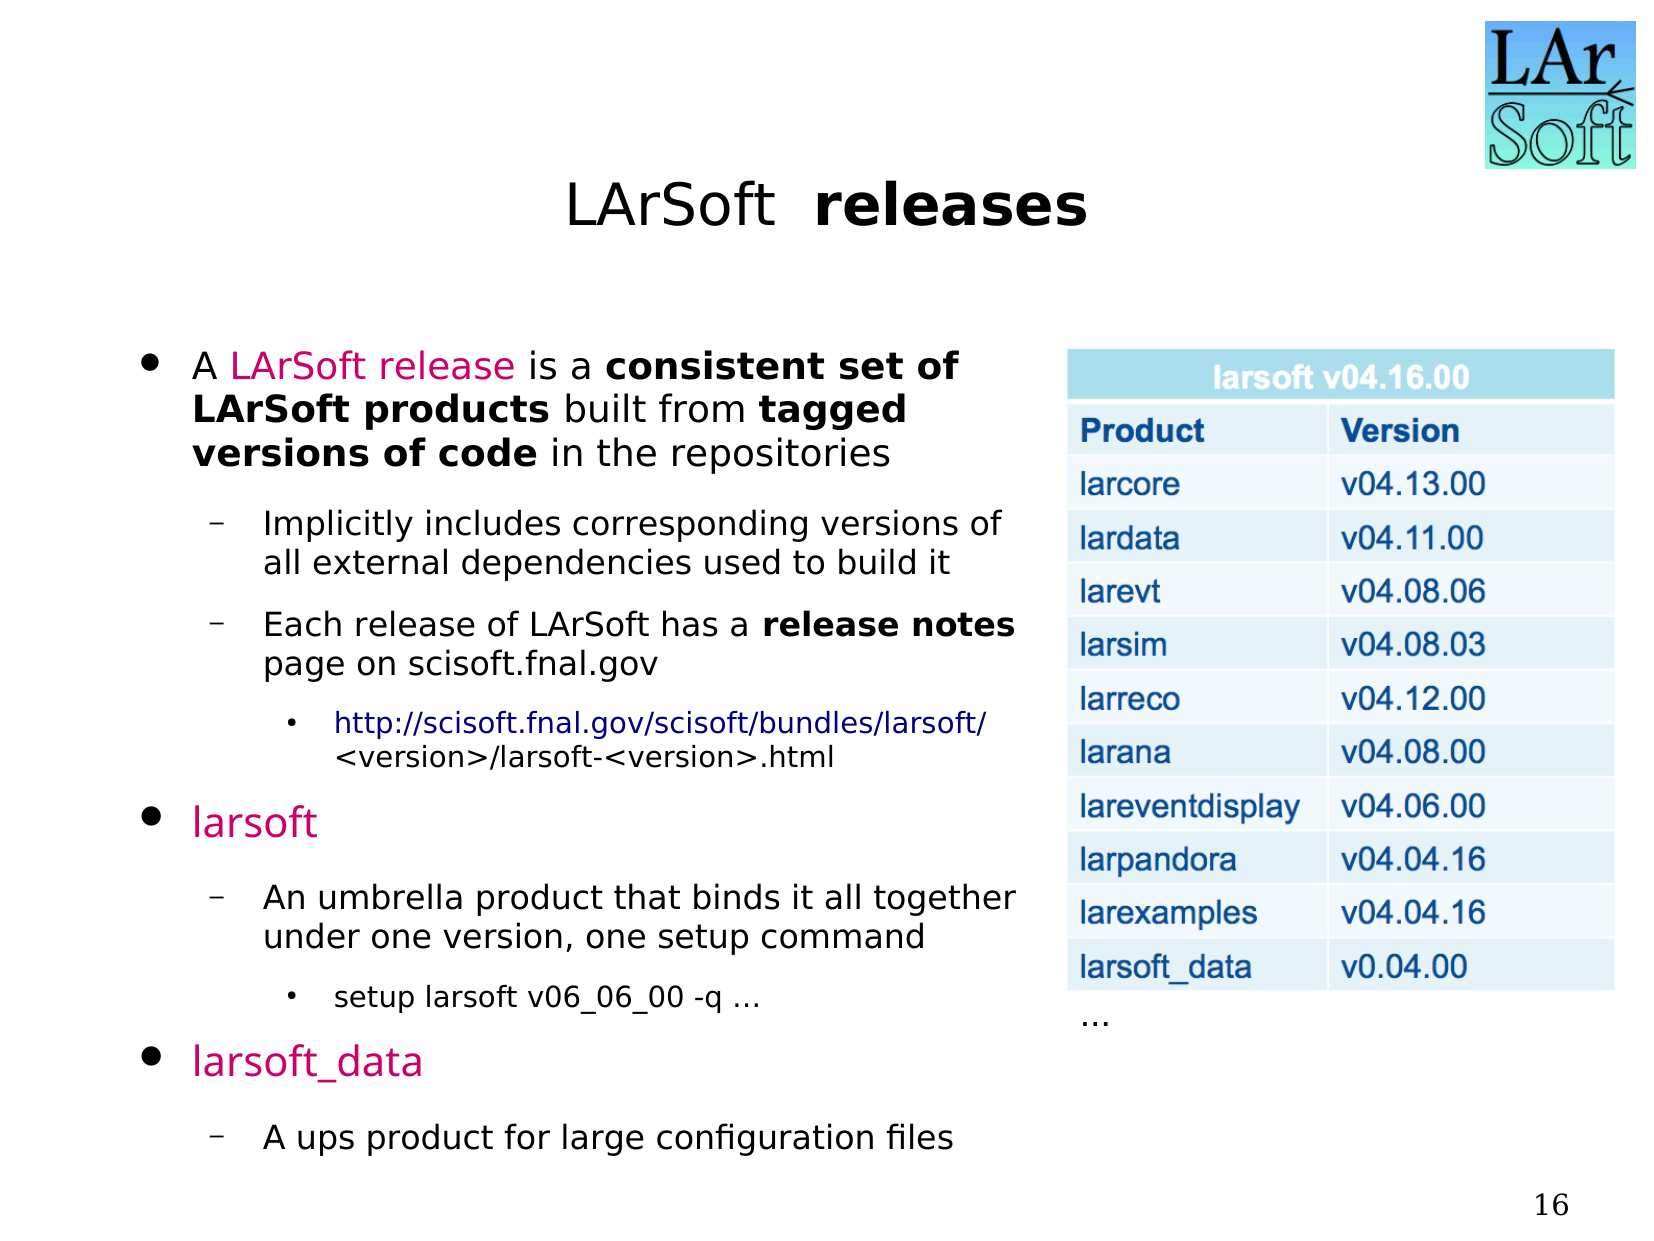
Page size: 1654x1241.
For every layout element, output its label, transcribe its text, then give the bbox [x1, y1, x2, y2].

picture [1064, 346, 1617, 1003]
text_box ... [1065, 984, 1126, 1042]
picture [1485, 21, 1636, 169]
list A LArSoft release is a consistent set of LArSoft products built from tagged versions of code in the repositories Implicitly includes corresponding versions of all external dependencies used to build it Each release of LArSoft has a release notes page on scisoft.fnal.gov http://scisoft.fnal.gov/scisoft/bundles/larsoft/<version>/larsoft-<version>.html larsoft An umbrella product that binds it all together under one version, one setup command setup larsoft v06_06_00 -q … larsoft_data A ups product for large configuration files [121, 344, 1047, 1141]
title LArSoft releases [121, 102, 1533, 310]
